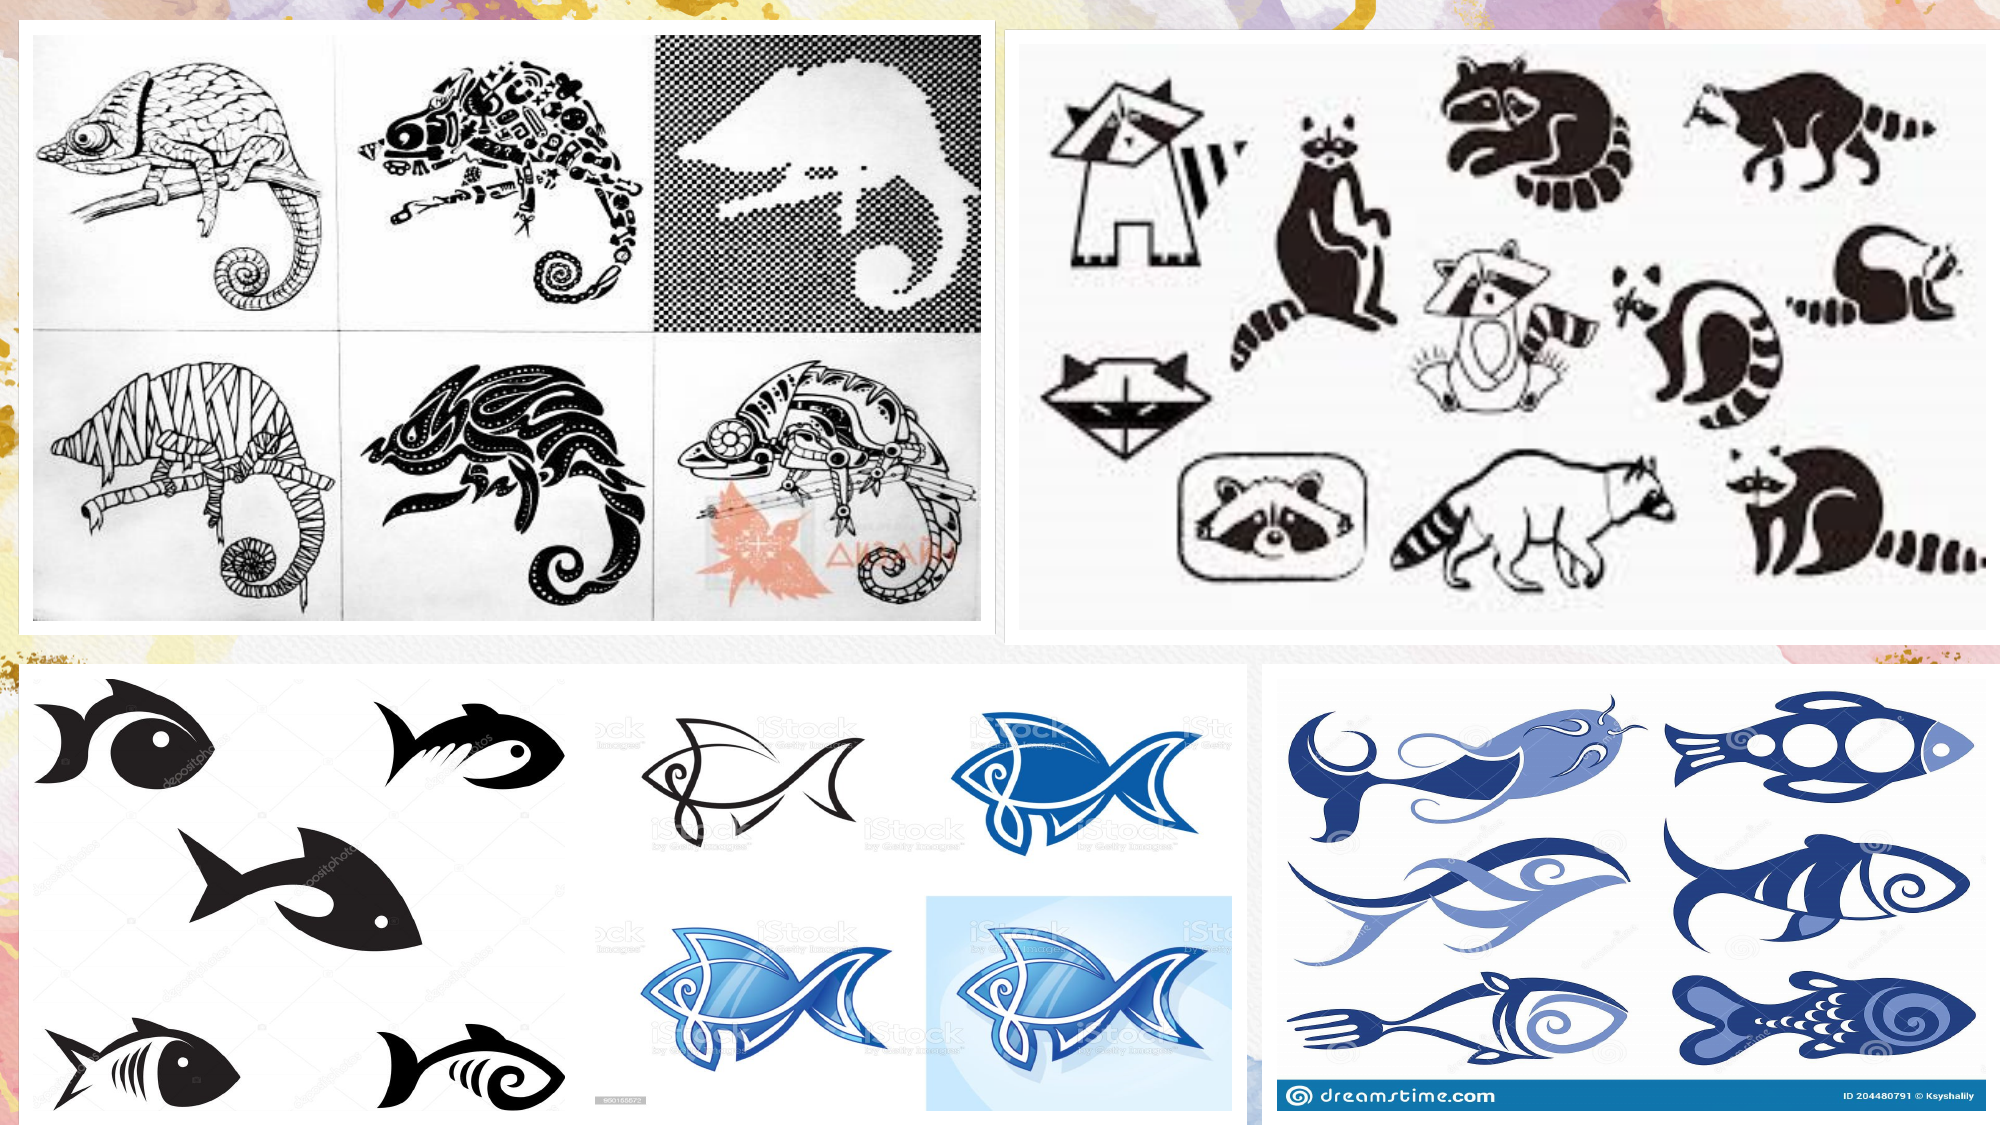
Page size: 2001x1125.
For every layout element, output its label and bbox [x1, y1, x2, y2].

picture [33, 679, 566, 1111]
picture [33, 35, 981, 621]
picture [1019, 44, 1987, 631]
picture [1276, 679, 1987, 1111]
picture [594, 679, 1233, 1111]
